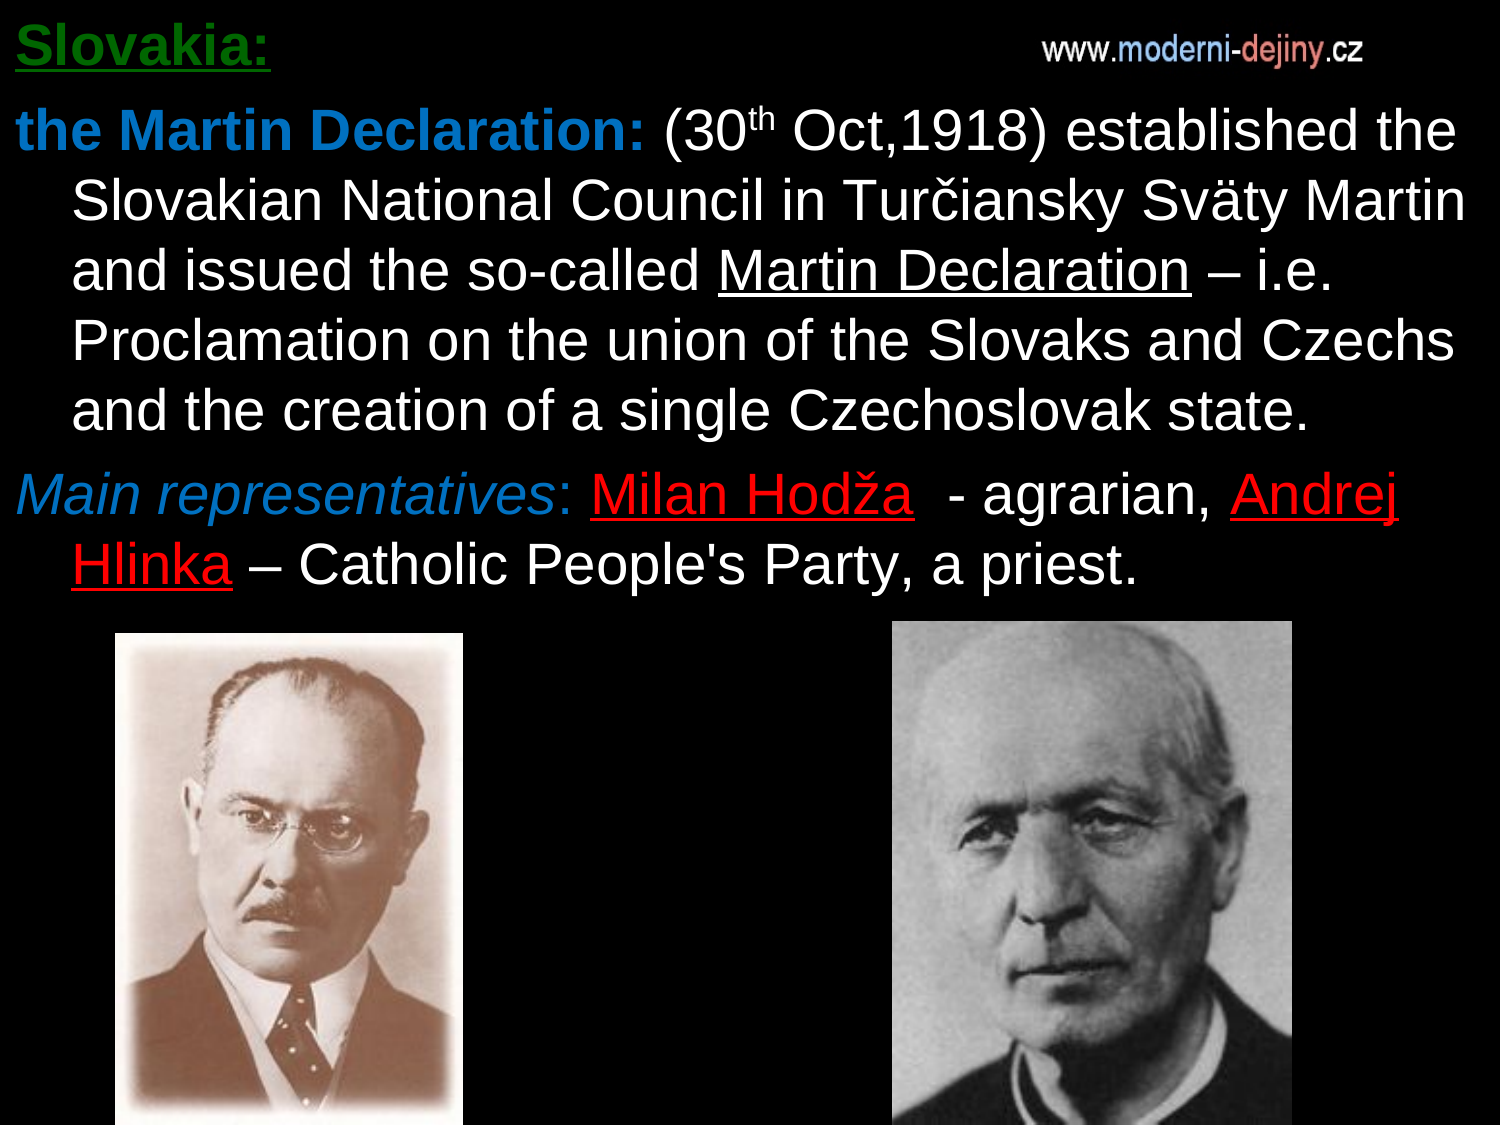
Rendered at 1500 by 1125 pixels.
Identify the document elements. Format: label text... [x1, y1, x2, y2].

text_box Slovakia: the Martin Declaration: (30th Oct,1918) established the Slovakian National Council in Turčiansky Sväty Martin and issued the so-called Martin Declaration – i.e. Proclamation on the union of the Slovaks and Czechs and the creation of a single Czechoslovak state. Main representatives: Milan Hodža - agrarian, Andrej Hlinka – Catholic People's Party, a priest. [0, 0, 1500, 728]
picture [0, 621, 1500, 1125]
